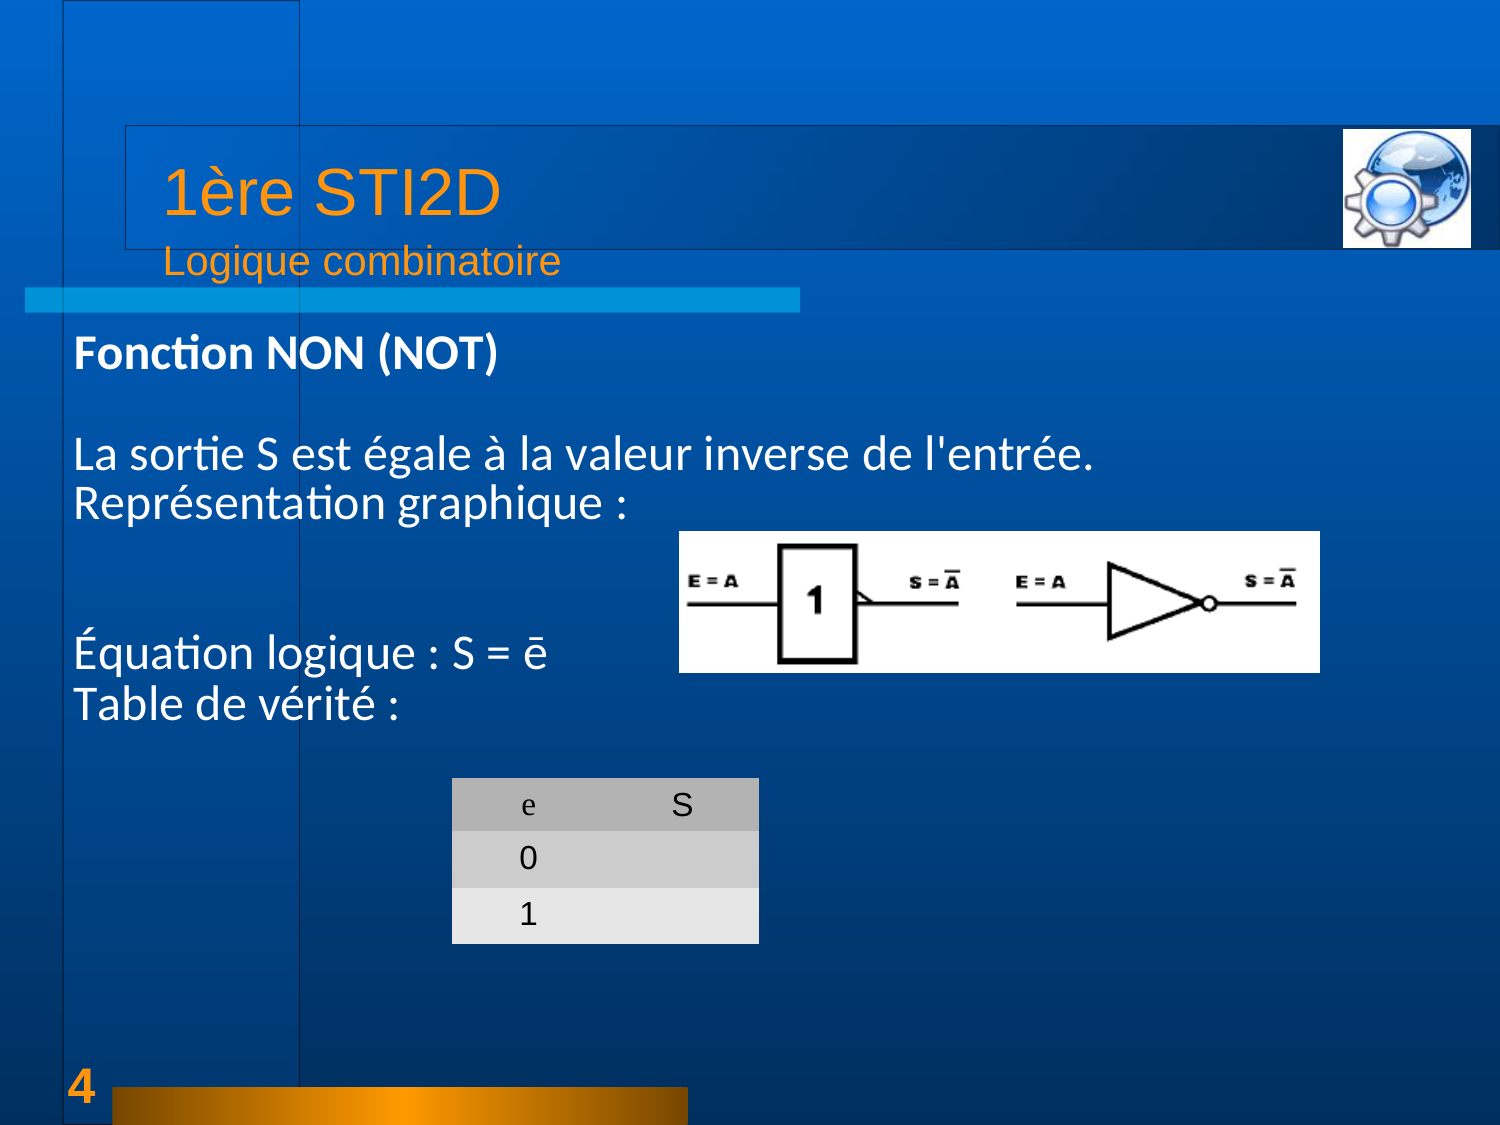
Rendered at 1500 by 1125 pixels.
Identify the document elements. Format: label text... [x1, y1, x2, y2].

text_box Fonction NON (NOT) La sortie S est égale à la valeur inverse de l'entrée. Représentation graphique : Équation logique : S = ē Table de vérité : [59, 325, 1388, 889]
picture [679, 531, 1320, 673]
table_header e [452, 778, 606, 831]
picture [1343, 129, 1471, 248]
table_cell 0 [452, 831, 606, 888]
table_cell [606, 831, 759, 888]
table_cell [606, 888, 759, 944]
table_header S [606, 778, 759, 831]
table_cell 1 [452, 888, 606, 944]
